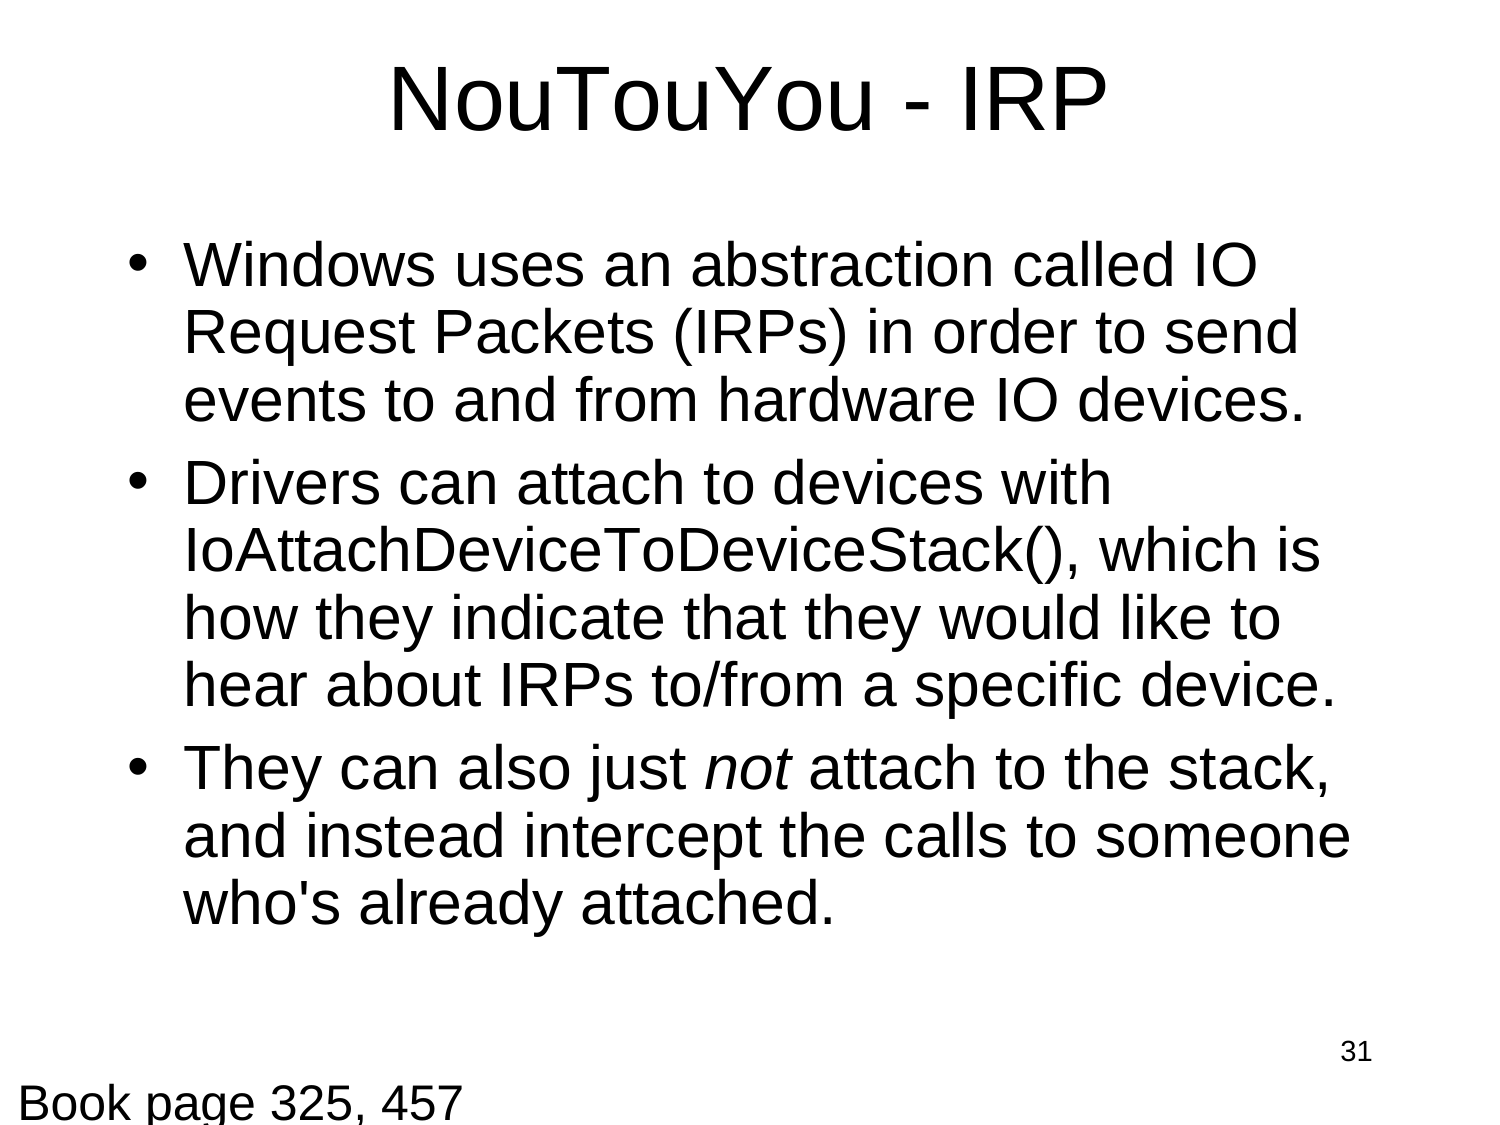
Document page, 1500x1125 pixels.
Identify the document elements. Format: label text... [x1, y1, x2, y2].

title NouTouYou - IRP [0, 0, 1500, 188]
text_box Book page 325, 457 [2, 1062, 480, 1125]
text_box <number> [1074, 1025, 1388, 1101]
list Windows uses an abstraction called IO Request Packets (IRPs) in order to send events to and from hardware IO devices. Drivers can attach to devices with IoAttachDeviceToDeviceStack(), which is how they indicate that they would like to hear about IRPs to/from a specific device. They can also just not attach to the stack, and instead intercept the calls to someone who's already attached. [112, 224, 1388, 1000]
